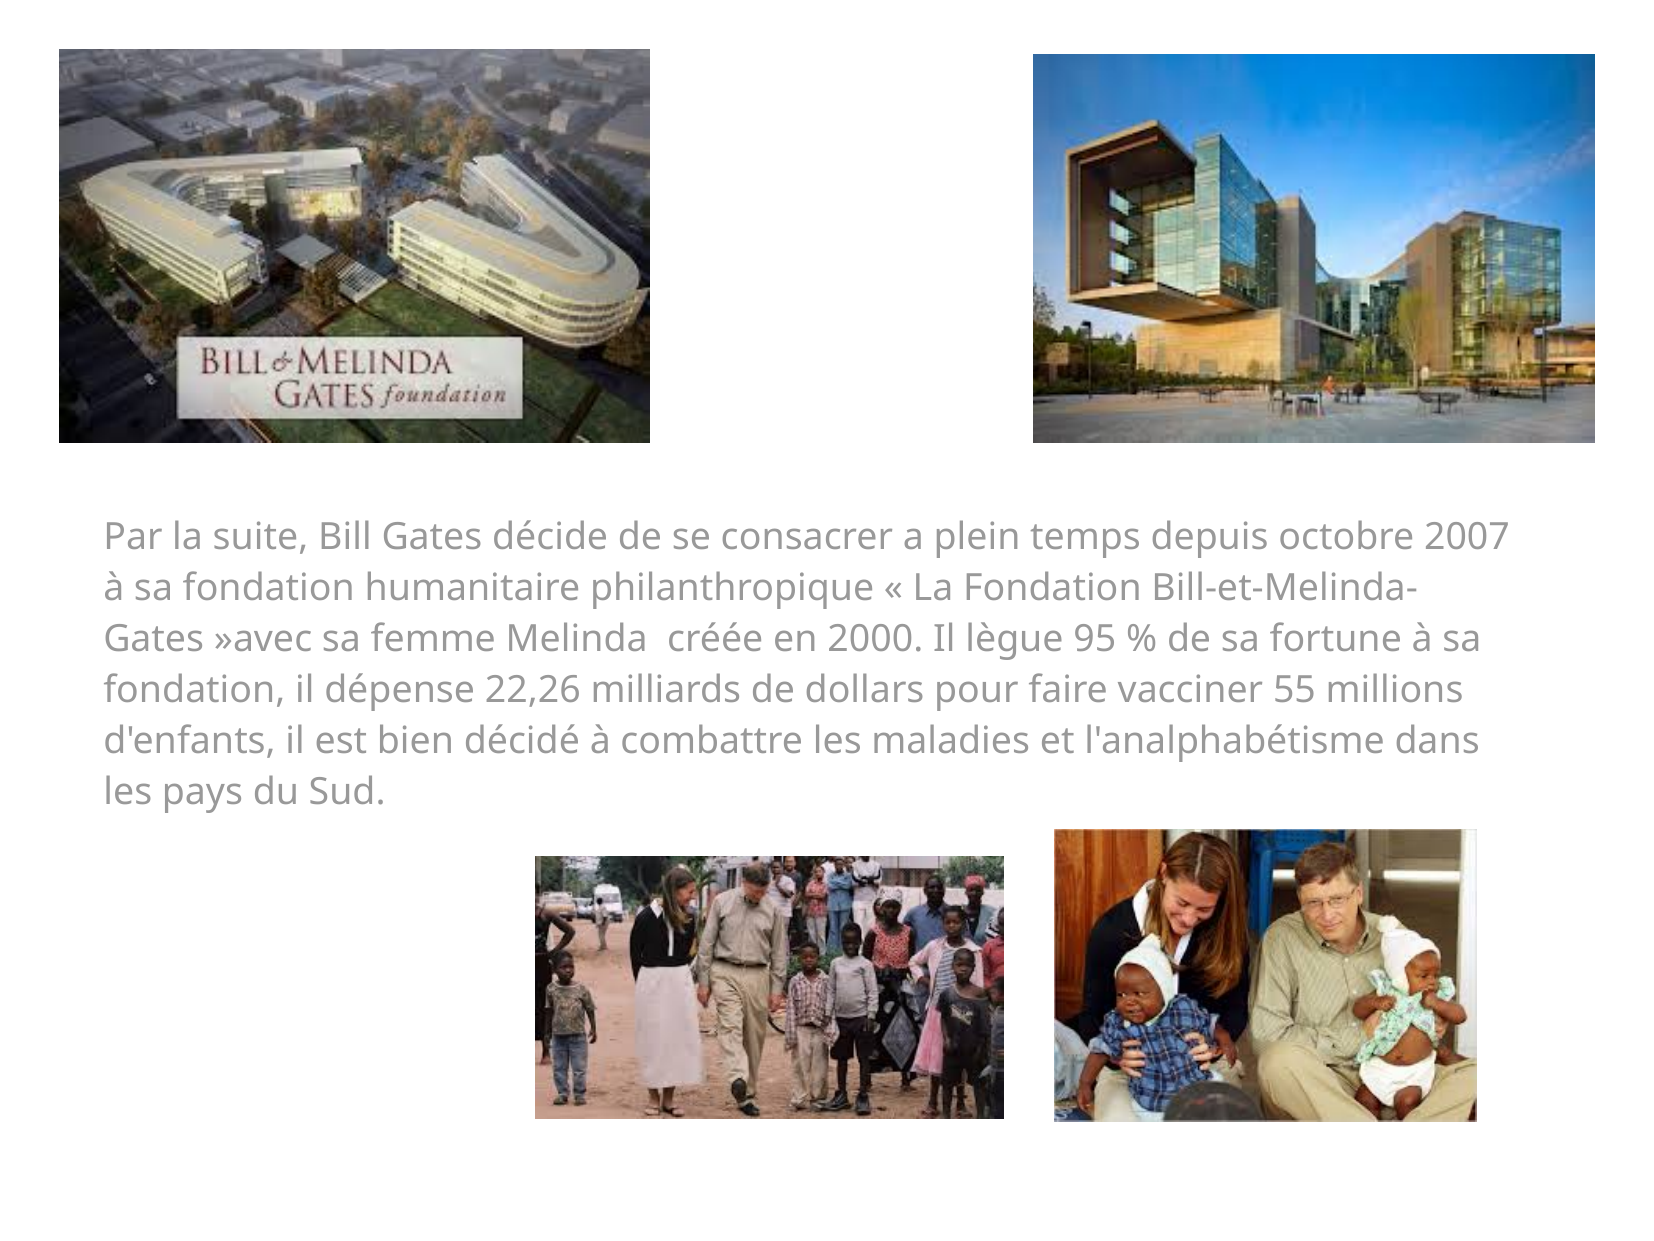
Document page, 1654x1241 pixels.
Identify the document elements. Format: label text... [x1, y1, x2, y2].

picture [535, 856, 1004, 1119]
picture [1033, 54, 1595, 443]
picture [59, 49, 650, 443]
text_box Par la suite, Bill Gates décide de se consacrer a plein temps depuis octobre 2007 à sa fondation humanitaire philanthropique « La Fondation Bill-et-Melinda-Gates »avec sa femme Melinda créée en 2000. Il lègue 95 % de sa fortune à sa fondation, il dépense 22,26 milliards de dollars pour faire vacciner 55 millions d'enfants, il est bien décidé à combattre les maladies et l'analphabétisme dans les pays du Sud. [88, 501, 1536, 832]
picture [1054, 829, 1477, 1123]
